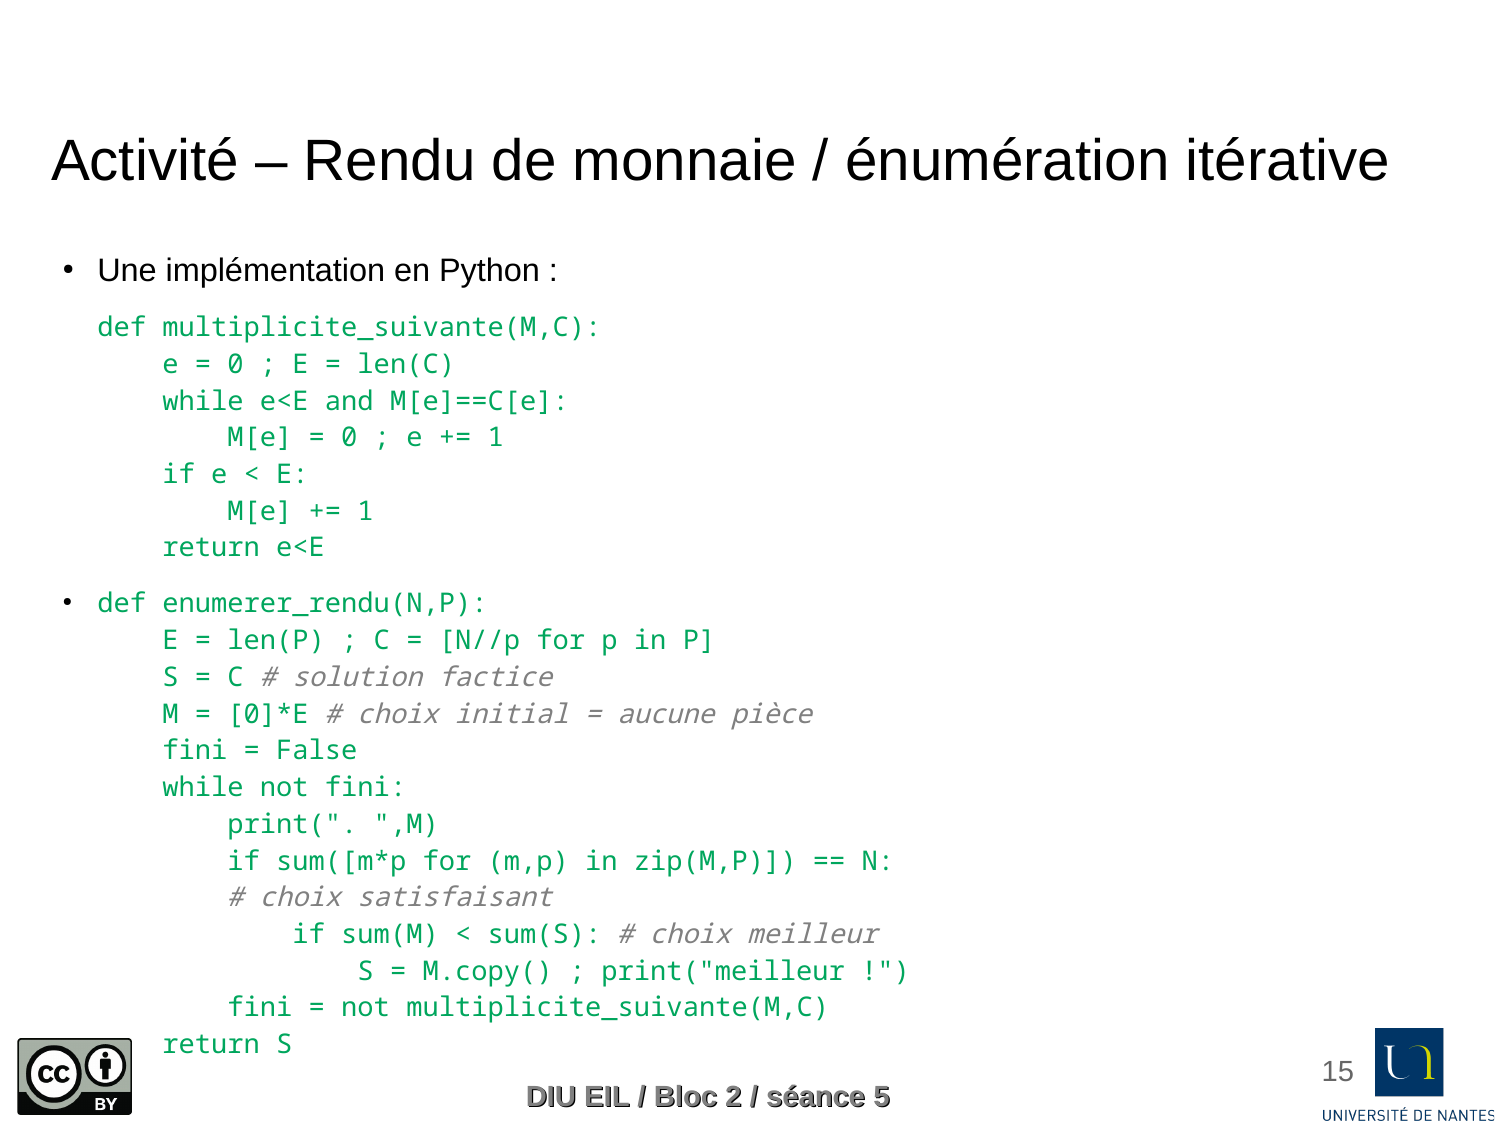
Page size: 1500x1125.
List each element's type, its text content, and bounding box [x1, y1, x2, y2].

picture [17, 1038, 132, 1115]
picture [1323, 1028, 1495, 1121]
list Une implémentation en Python : def multiplicite_suivante(M,C): e = 0 ; E = len(C) while e<E and M[e]==C[e]: M[e] = 0 ; e += 1 if e < E: M[e] += 1 return e<E def enumerer_rendu(N,P): E = len(P) ; C = [N//p for p in P] S = C # solution factice M = [0]*E # choix initial = aucune pièce fini = False while not fini: print(". ",M) if sum([m*p for (m,p) in zip(M,P)]) == N: # choix satisfaisant if sum(M) < sum(S): # choix meilleur S = M.copy() ; print("meilleur !") fini = not multiplicite_suivante(M,C) return S [51, 252, 1449, 1064]
title Activité – Rendu de monnaie / énumération itérative [51, 97, 1449, 223]
